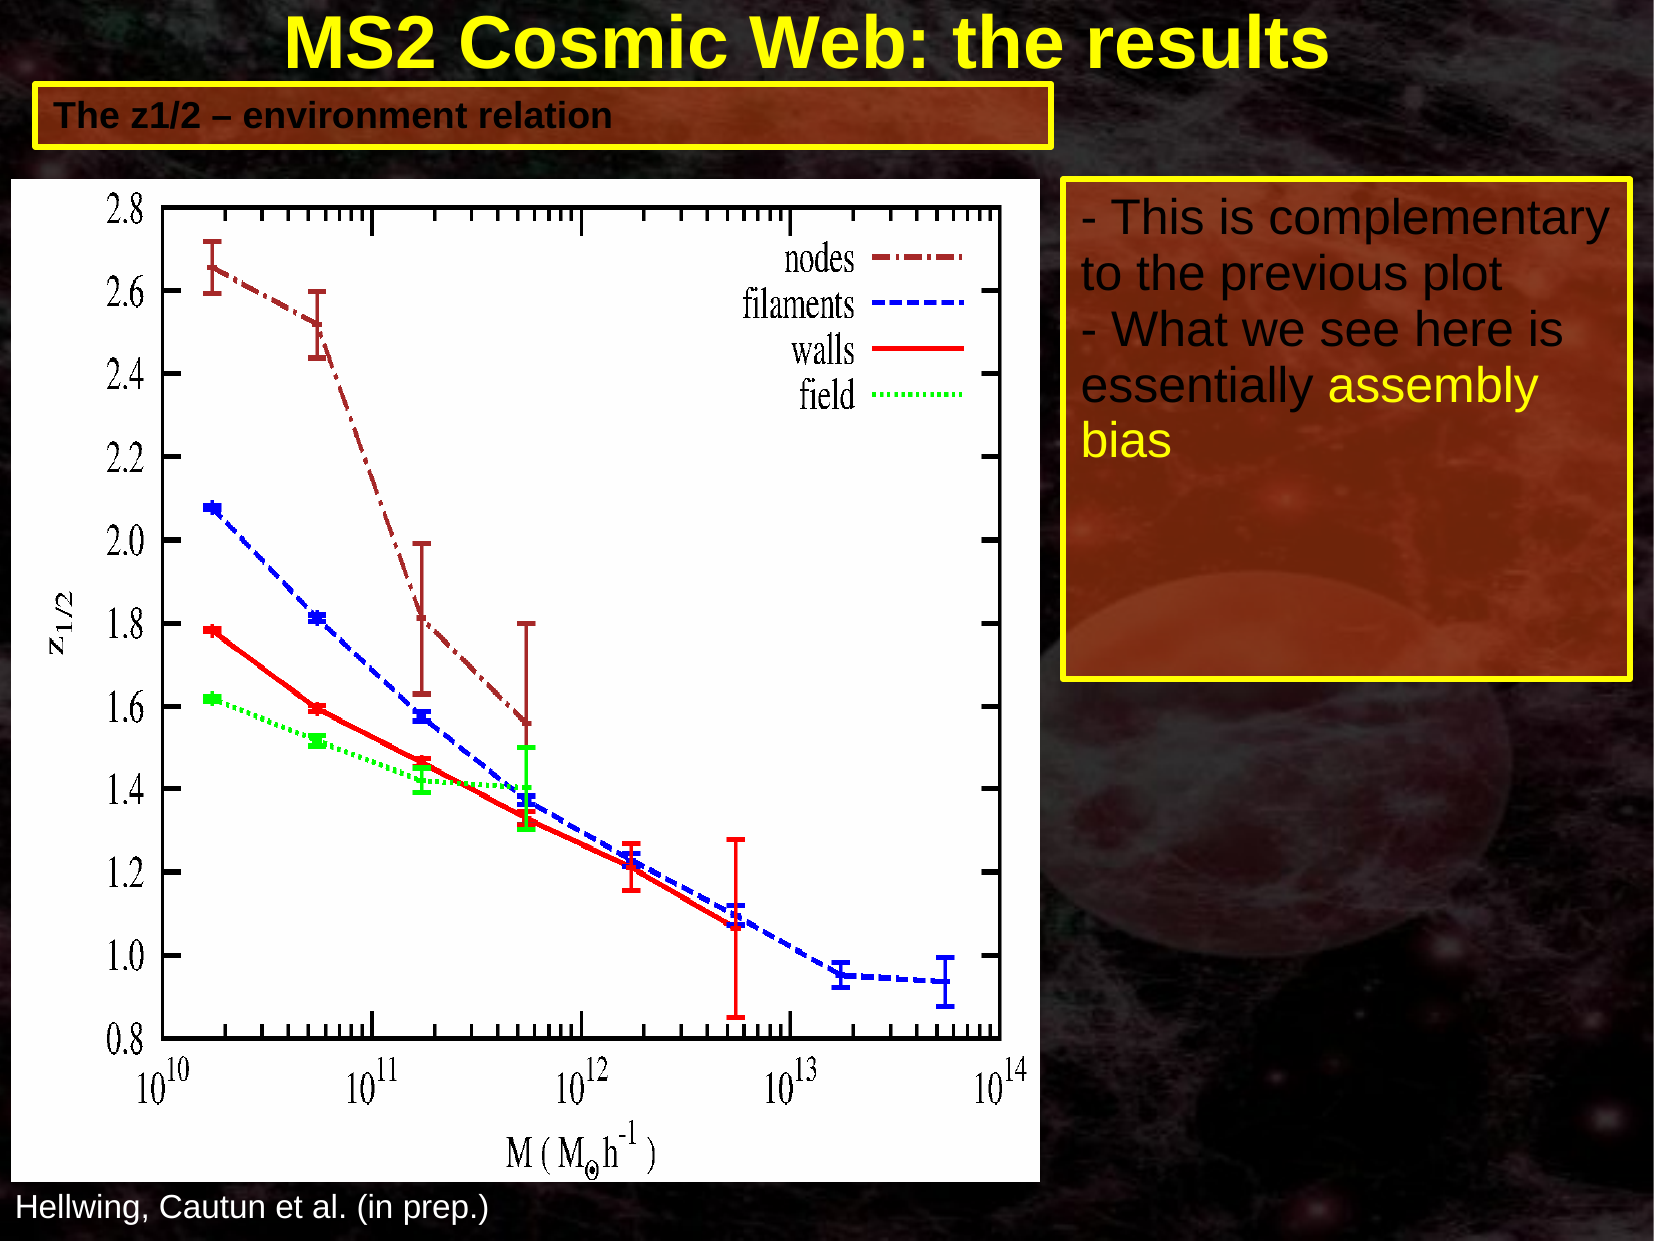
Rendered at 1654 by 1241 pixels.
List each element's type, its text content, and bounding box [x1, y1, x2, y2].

text_box Hellwing, Cautun et al. (in prep.) [0, 1181, 591, 1233]
text_box - This is complementary to the previous plot - What we see here is essentially assembly bias [1062, 179, 1630, 680]
picture [0, 0, 1654, 1241]
text_box The z1/2 – environment relation [35, 84, 1052, 147]
title MS2 Cosmic Web: the results [118, 0, 1498, 85]
